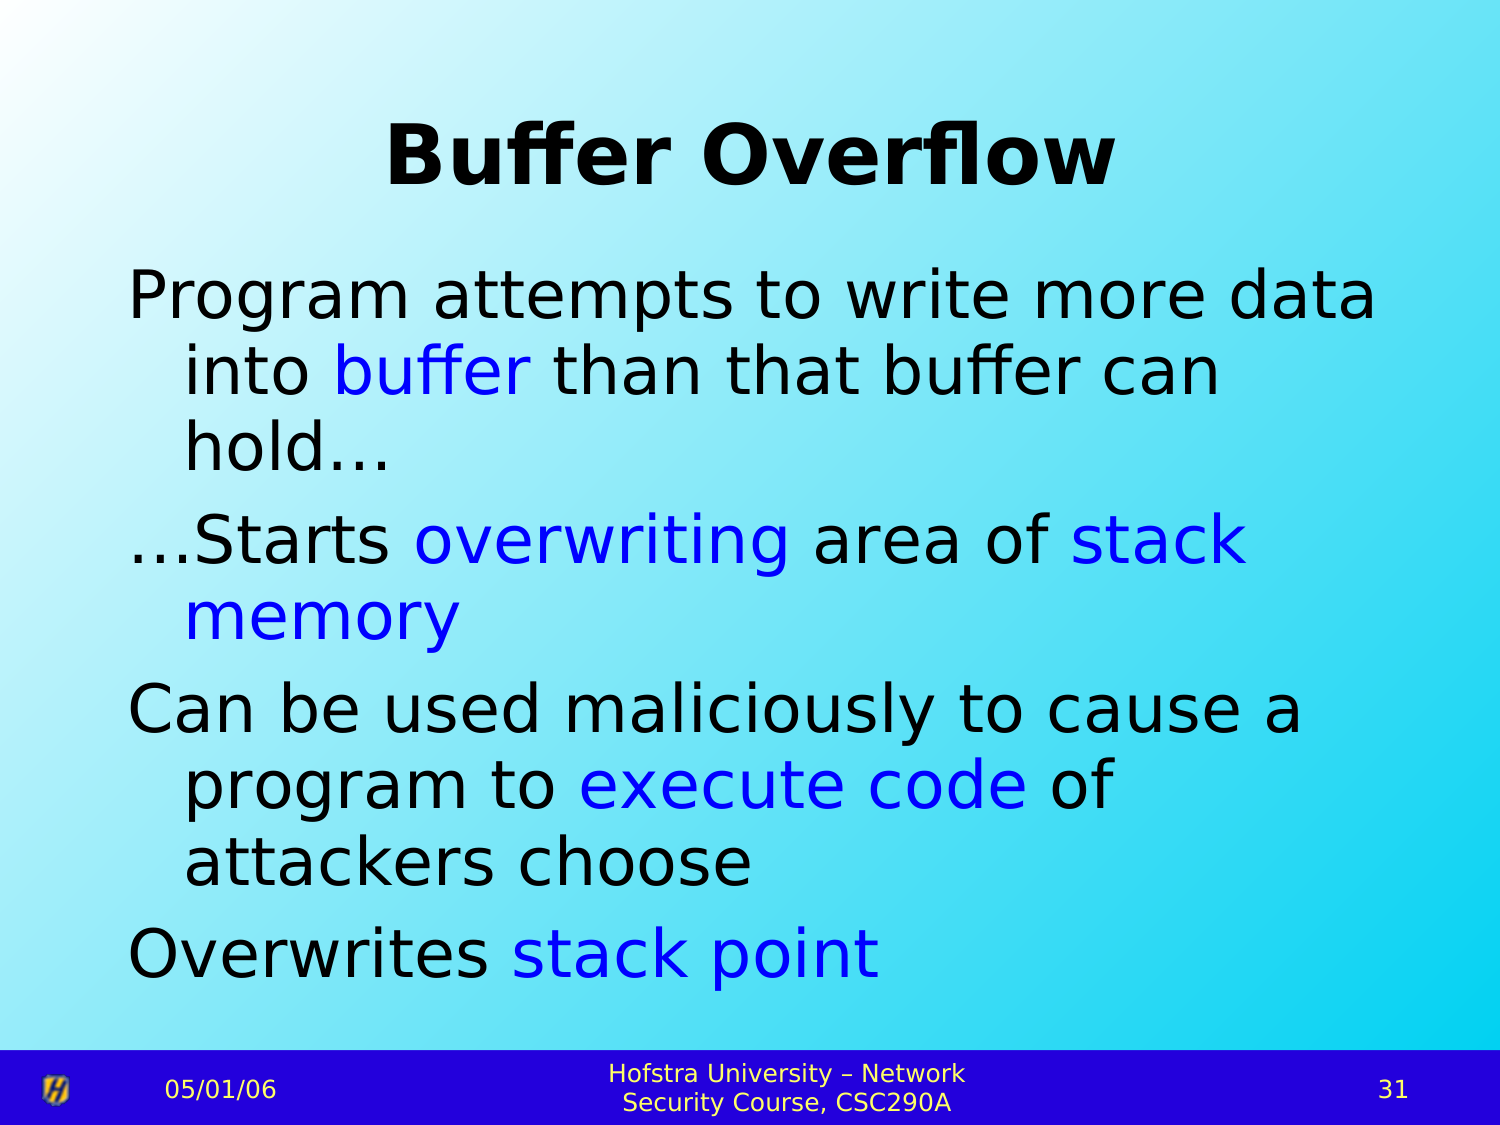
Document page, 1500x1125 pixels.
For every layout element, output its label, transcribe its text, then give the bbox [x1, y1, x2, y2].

picture [37, 1072, 76, 1110]
list Program attempts to write more data into buffer than that buffer can hold… …Starts overwriting area of stack memory Can be used maliciously to cause a program to execute code of attackers choose Overwrites stack point [112, 249, 1450, 1096]
title Buffer Overflow [112, 95, 1391, 212]
